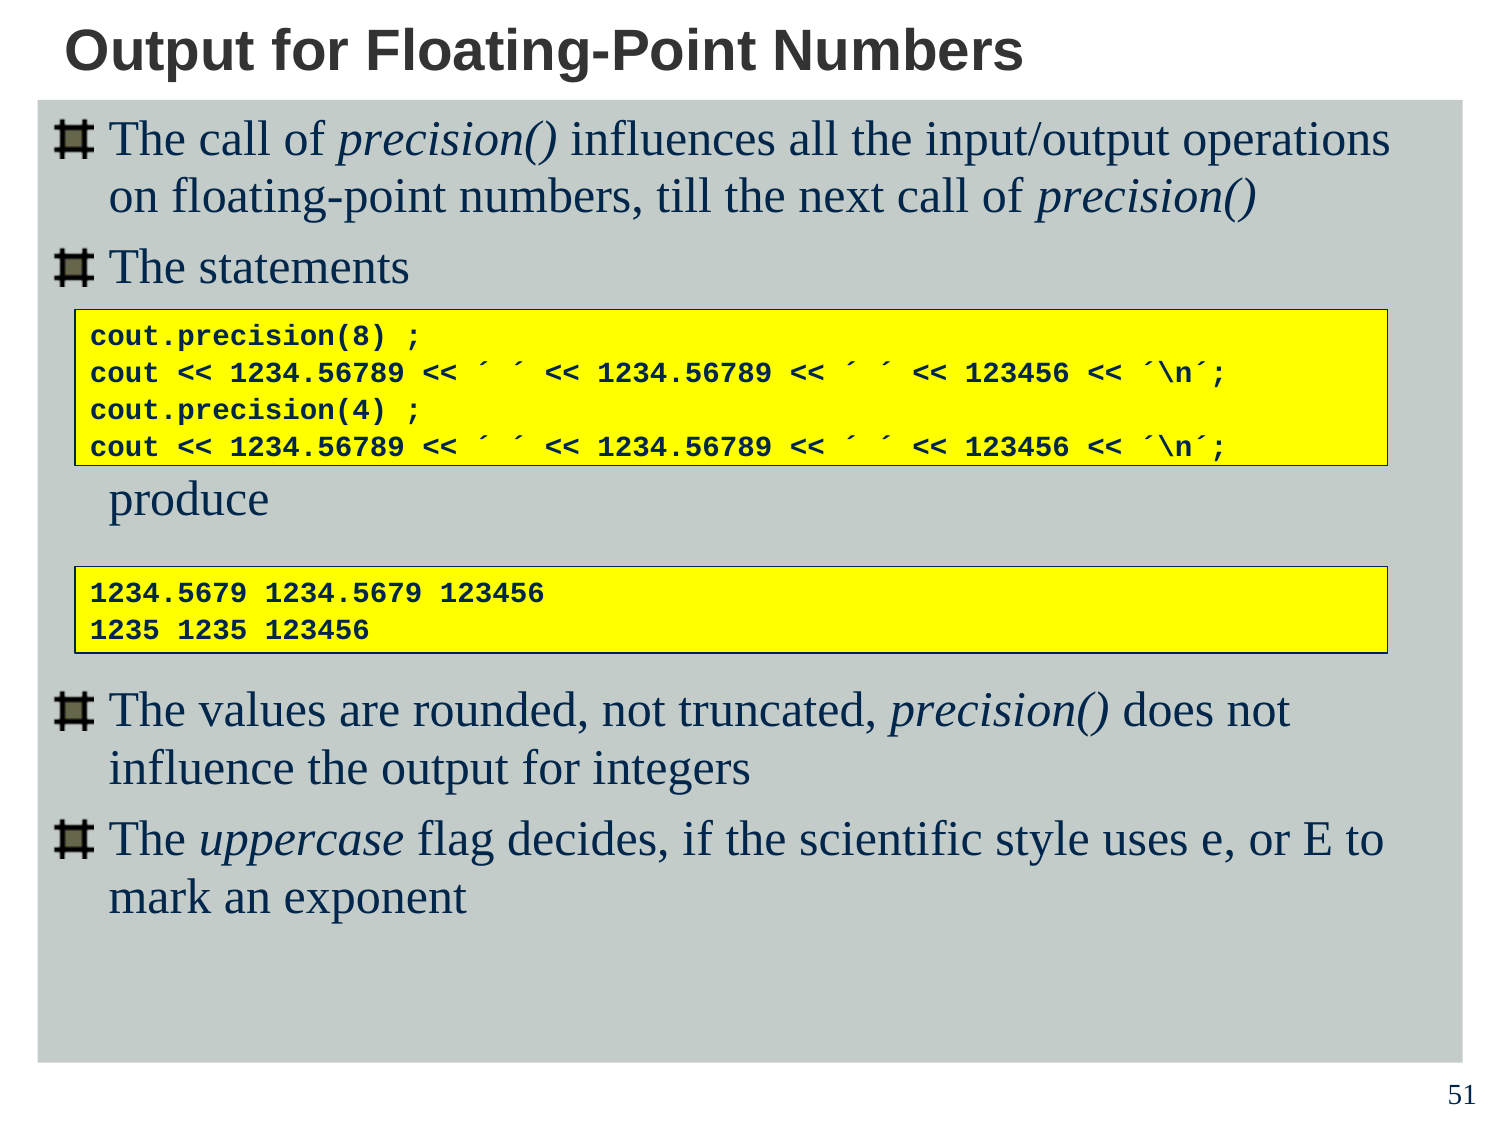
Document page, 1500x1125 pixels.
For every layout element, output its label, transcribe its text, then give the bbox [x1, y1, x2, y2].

text_box 1234.5679 1234.5679 123456 1235 1235 123456 [75, 566, 1388, 654]
list The call of precision() influences all the input/output operations on floating-point numbers, till the next call of precision() The statements produce The values are rounded, not truncated, precision() does not influence the output for integers The uppercase flag decides, if the scientific style uses e, or E to mark an exponent [37, 99, 1463, 1063]
text_box cout.precision(8) ; cout << 1234.56789 << ´ ´ << 1234.56789 << ´ ´ << 123456 << ´\n´; cout.precision(4) ; cout << 1234.56789 << ´ ´ << 1234.56789 << ´ ´ << 123456 << ´\n´; [75, 309, 1388, 469]
title Output for Floating-Point Numbers [50, 0, 1450, 91]
